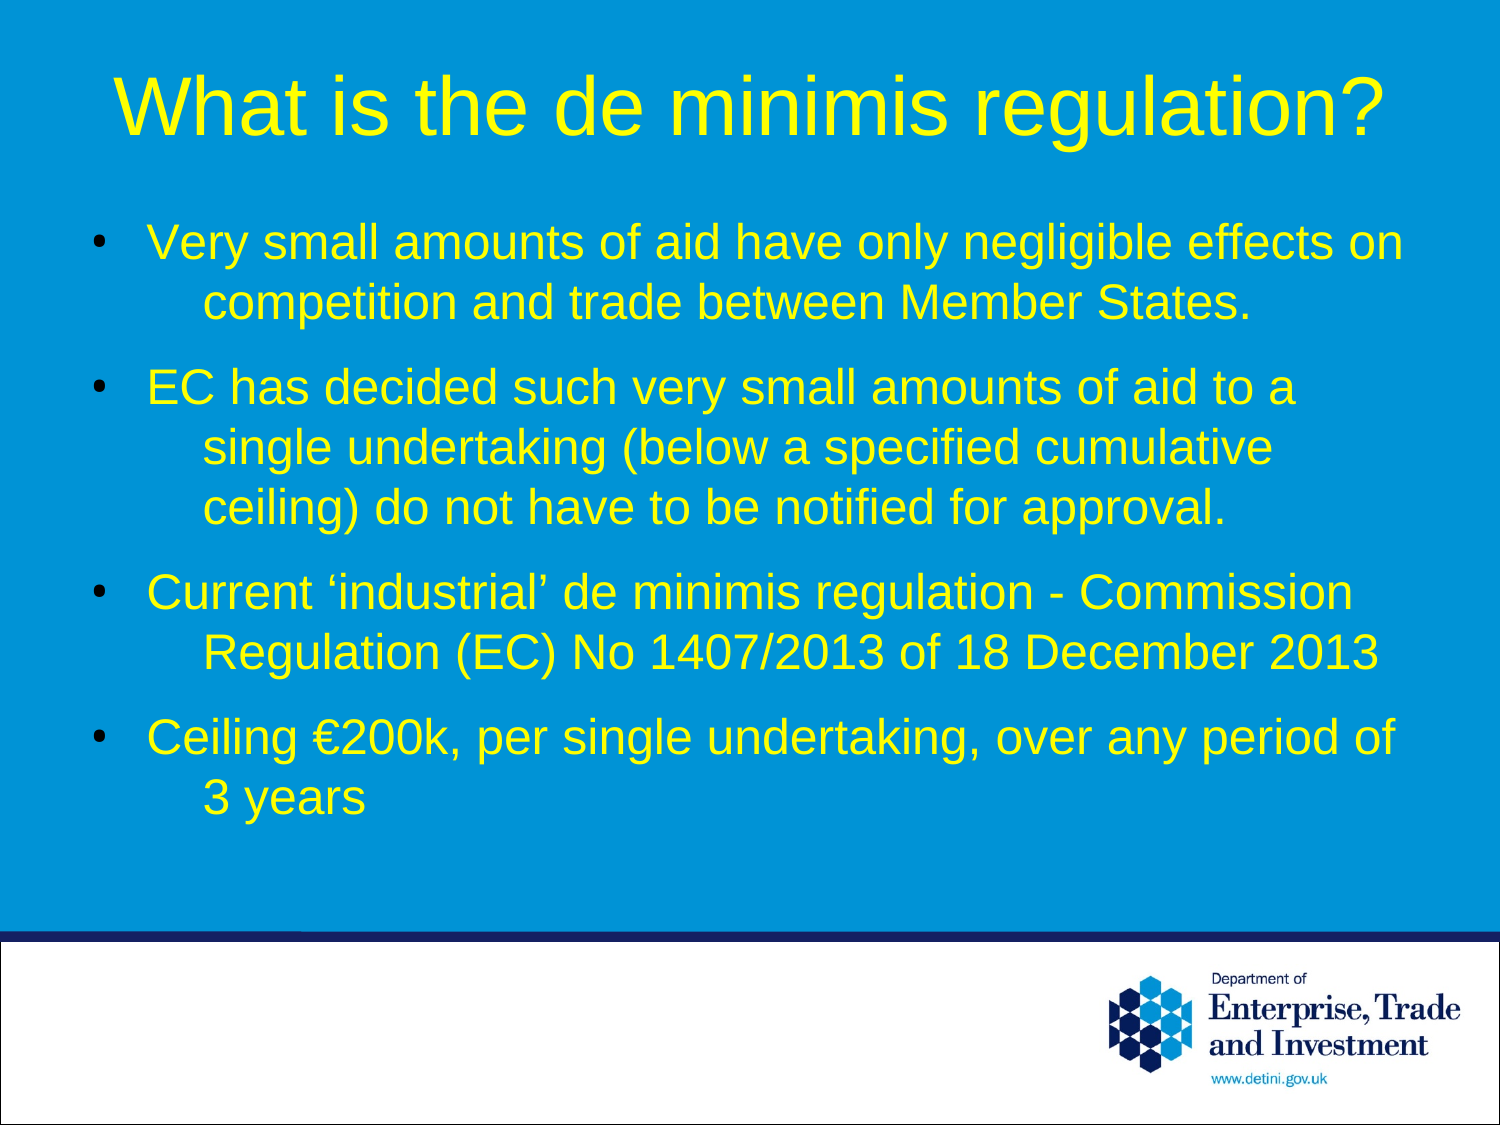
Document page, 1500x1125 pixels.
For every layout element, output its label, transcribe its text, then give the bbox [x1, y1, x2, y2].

list Very small amounts of aid have only negligible effects on competition and trade between Member States. EC has decided such very small amounts of aid to a single undertaking (below a specified cumulative ceiling) do not have to be notified for approval. Current ‘industrial’ de minimis regulation - Commission Regulation (EC) No 1407/2013 of 18 December 2013 Ceiling €200k, per single undertaking, over any period of 3 years [75, 202, 1426, 905]
title What is the de minimis regulation? [75, 45, 1426, 202]
